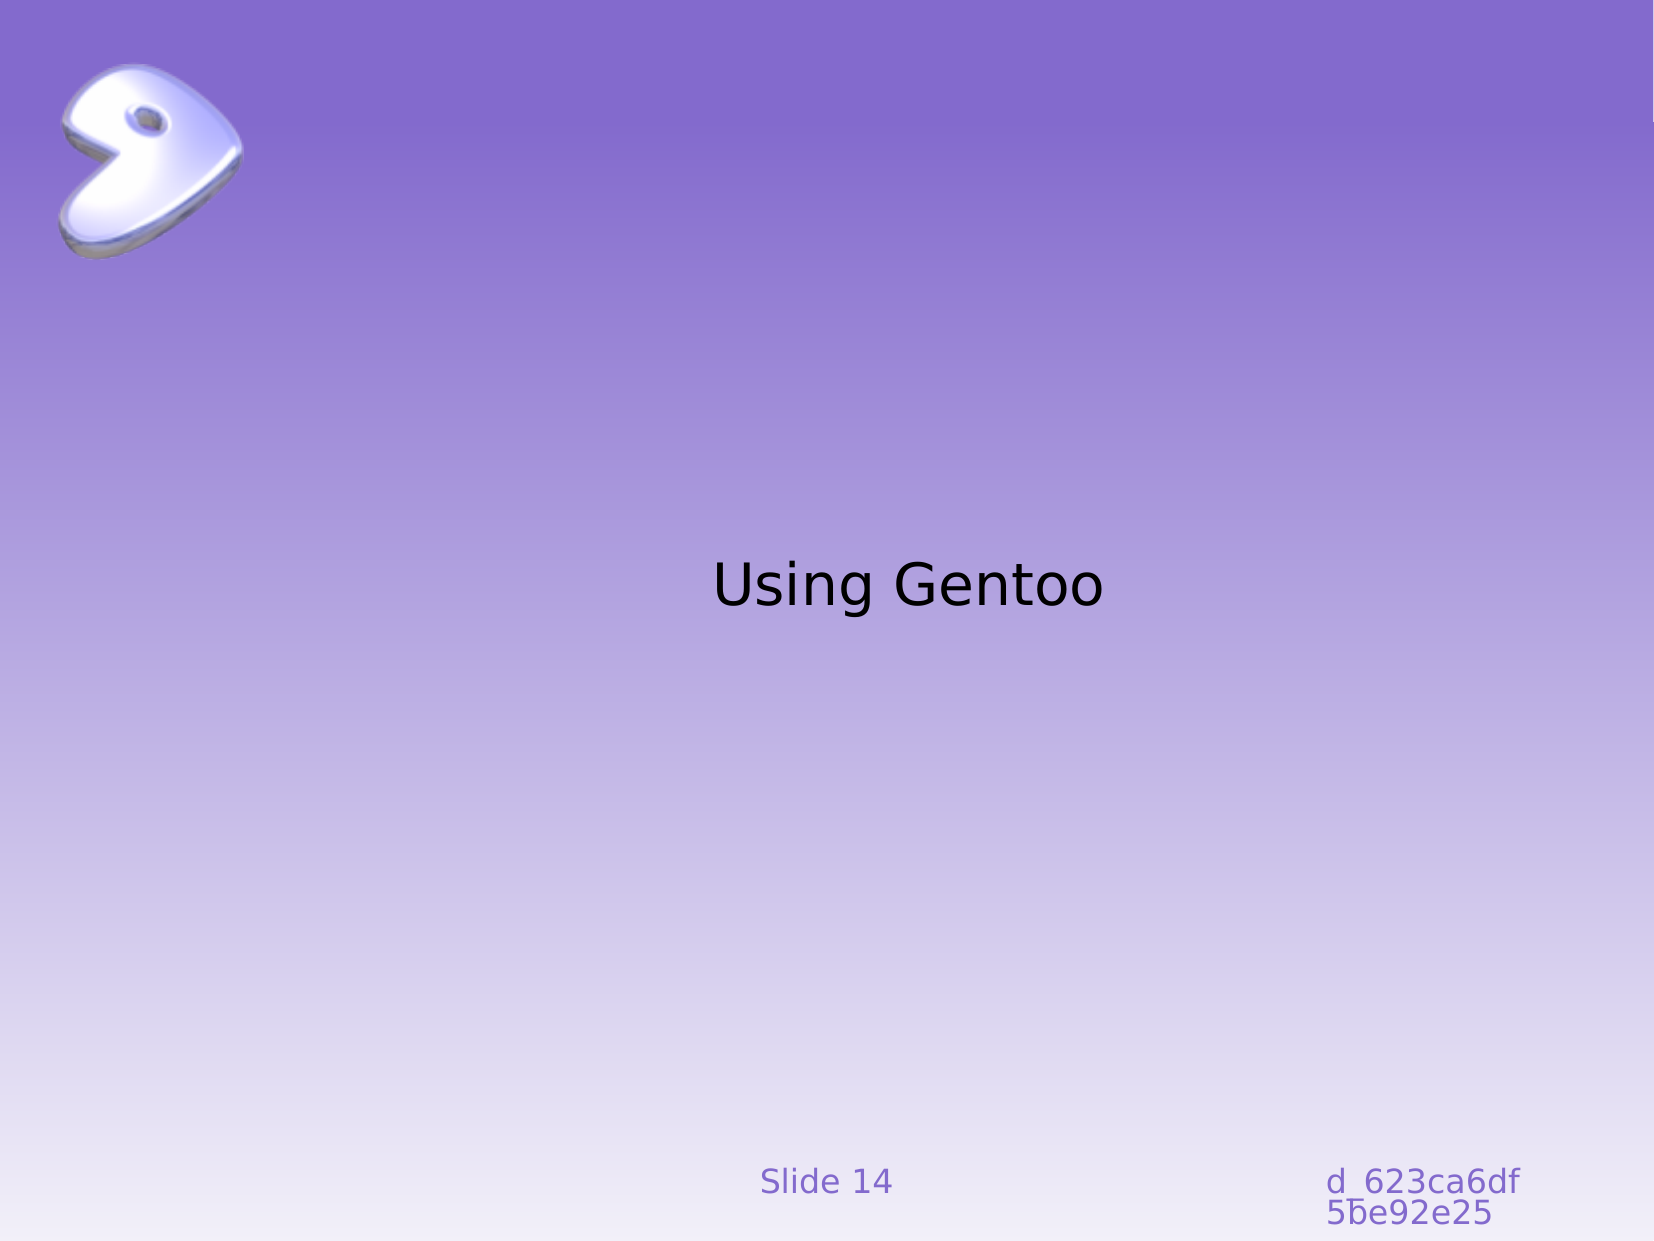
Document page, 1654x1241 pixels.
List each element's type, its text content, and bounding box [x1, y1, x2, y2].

subtitle Using Gentoo [288, 44, 1531, 1127]
picture [49, 61, 248, 266]
